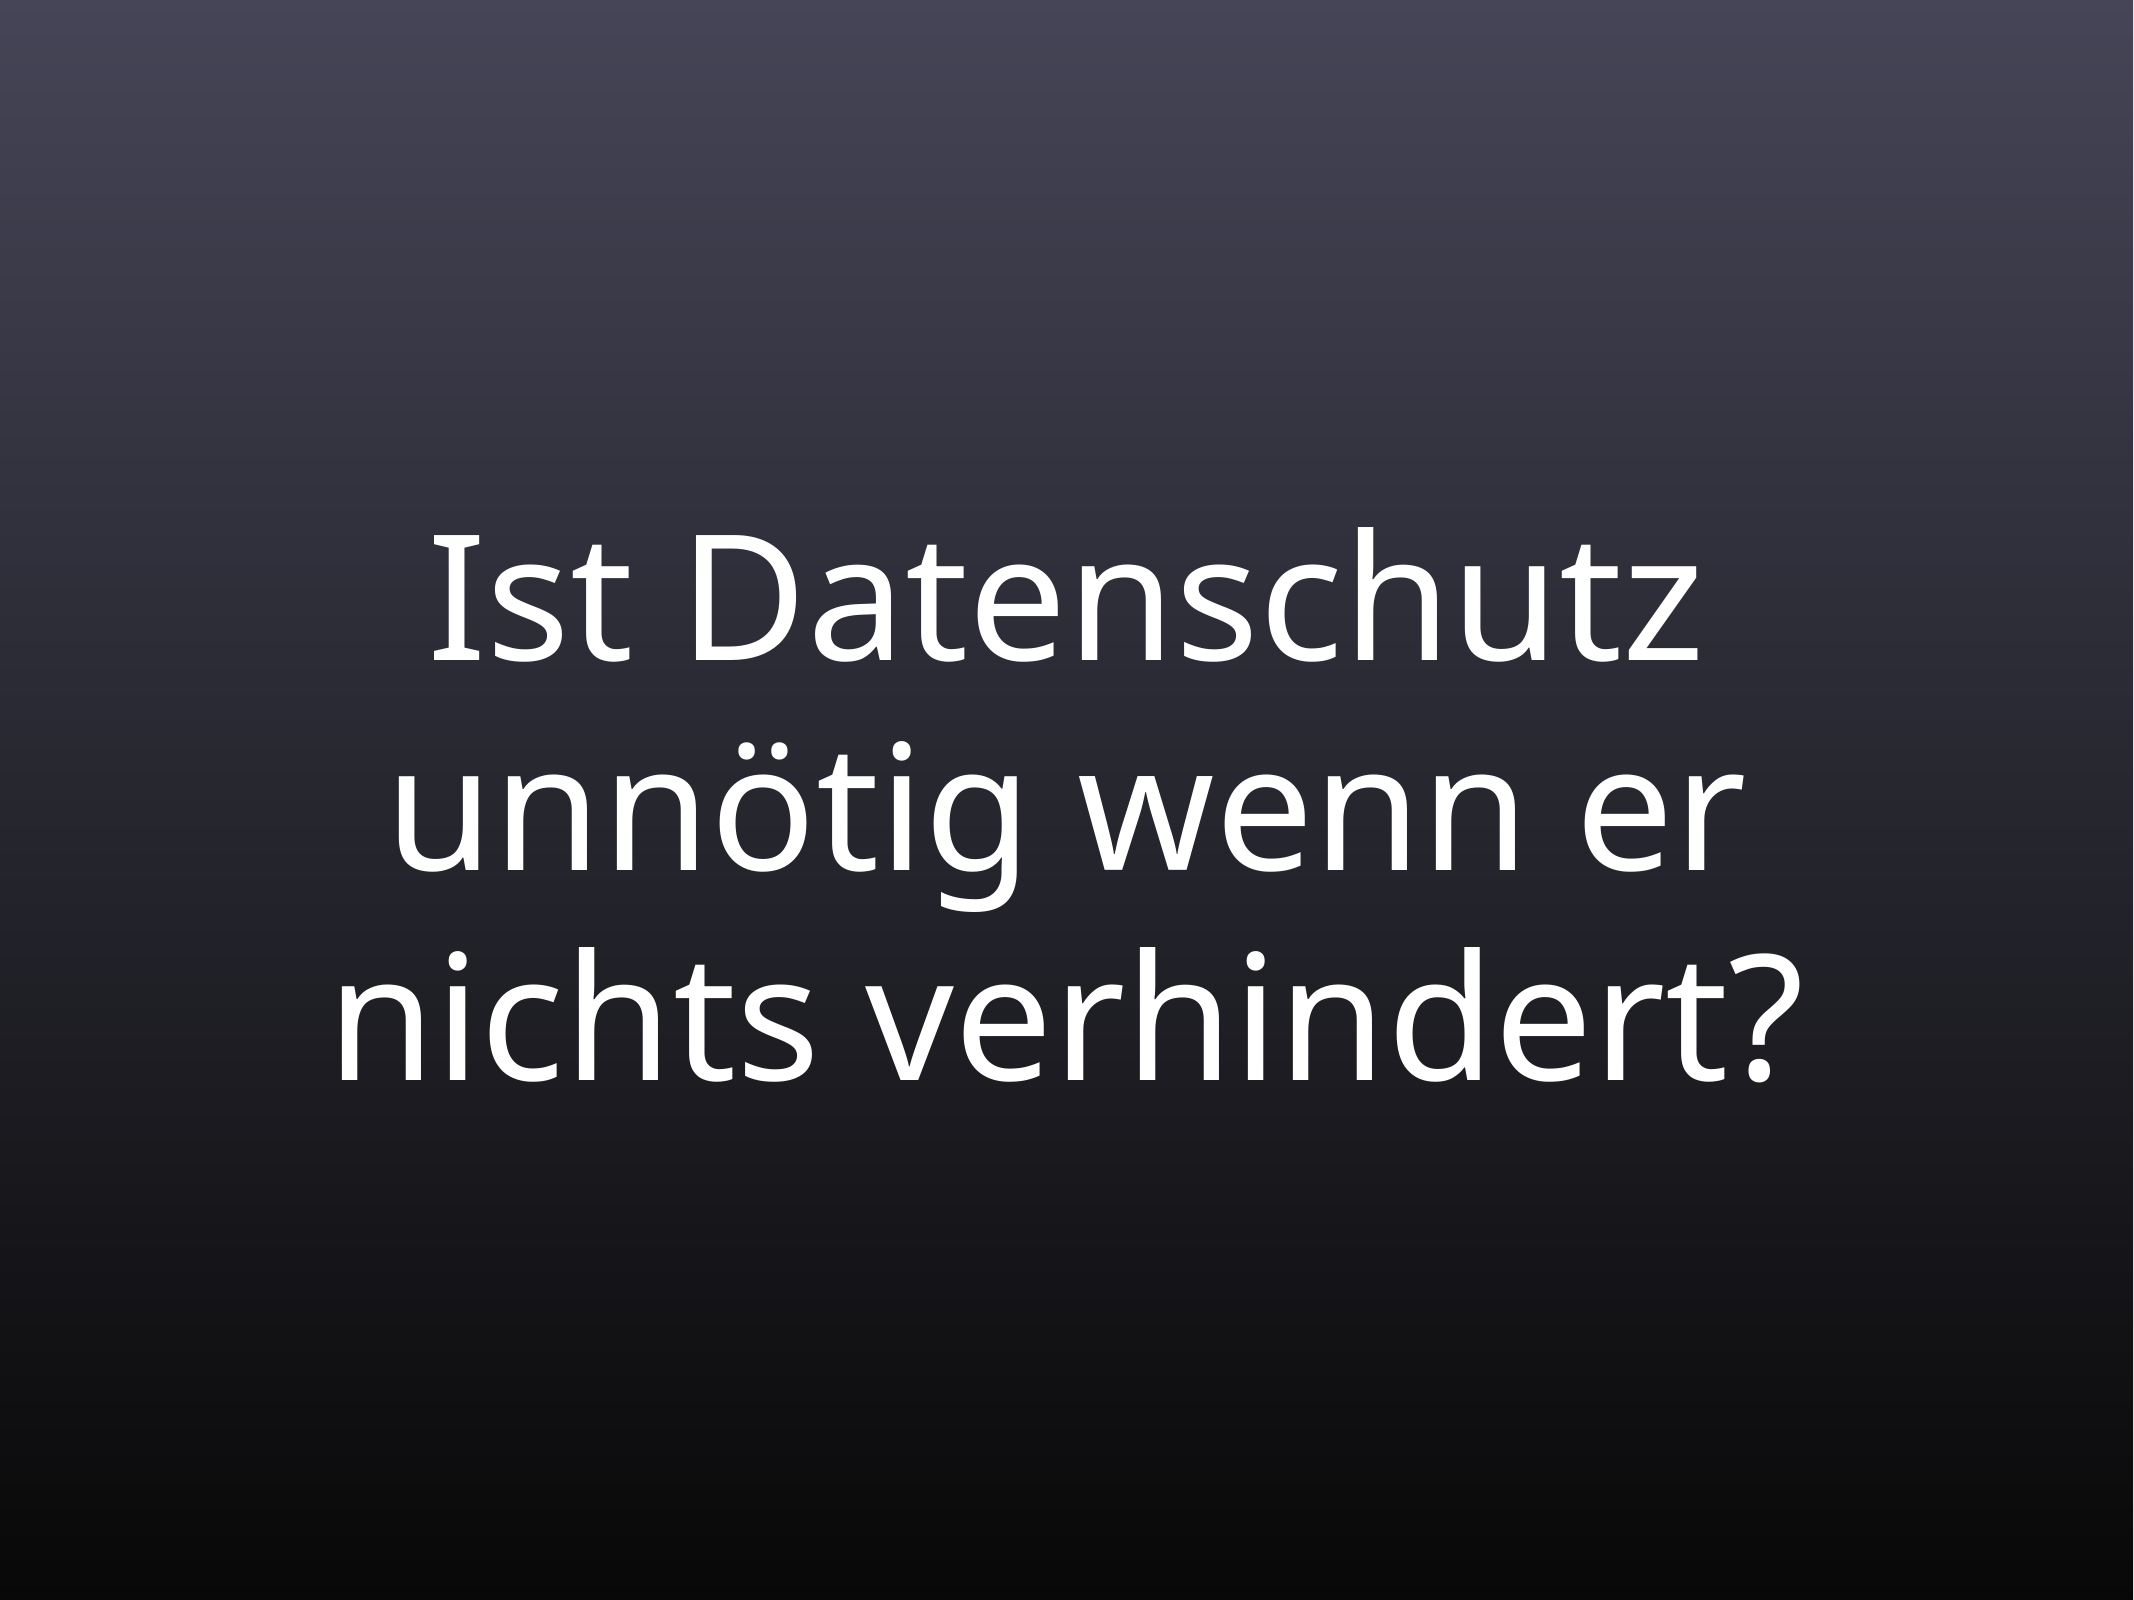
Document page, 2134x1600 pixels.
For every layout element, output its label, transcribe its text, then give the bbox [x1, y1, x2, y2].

title Ist Datenschutz unnötig wenn er nichts verhindert? [208, 476, 1925, 1124]
